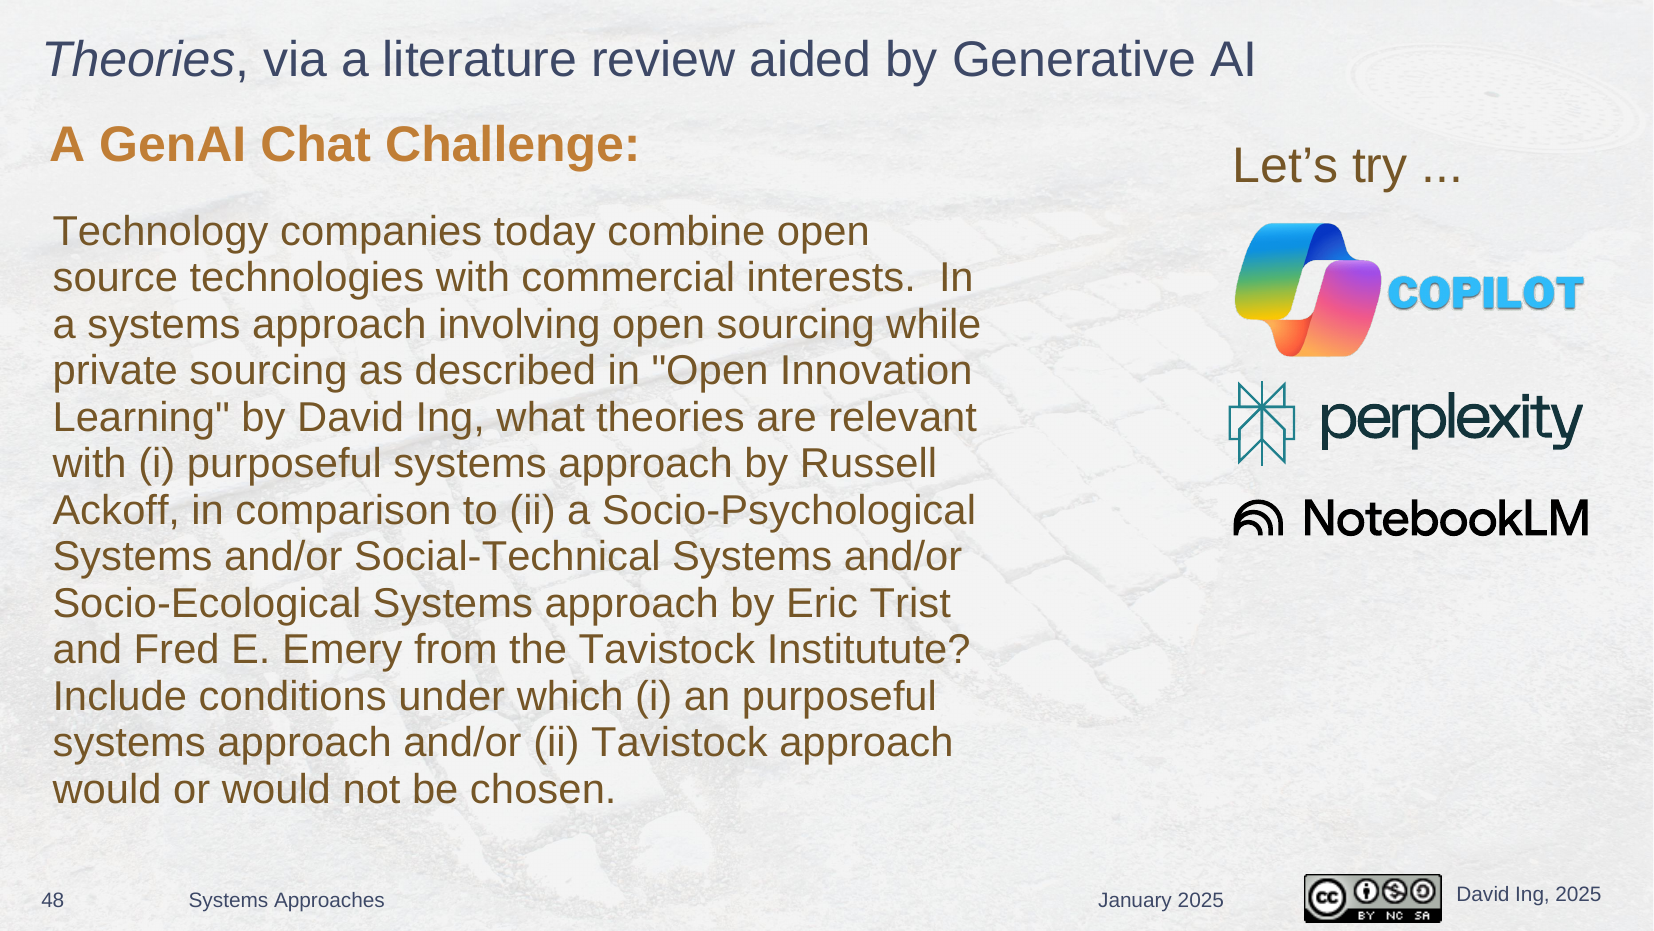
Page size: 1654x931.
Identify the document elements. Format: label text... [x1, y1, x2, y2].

text_box A GenAI Chat Challenge: [34, 108, 827, 212]
title Theories, via a literature review aided by Generative AI [41, 30, 1613, 126]
text_box Let’s try ... [1218, 129, 1586, 200]
picture [0, 0, 1654, 931]
text_box Technology companies today combine open source technologies with commercial interests. In a systems approach involving open sourcing while private sourcing as described in "Open Innovation Learning" by David Ing, what theories are relevant with (i) purposeful systems approach by Russell Ackoff, in comparison to (ii) a Socio-Psychological Systems and/or Social-Technical Systems and/or Socio-Ecological Systems approach by Eric Trist and Fred E. Emery from the Tavistock Institutute? Include conditions under which (i) an purposeful systems approach and/or (ii) Tavistock approach would or would not be chosen. [37, 200, 997, 820]
